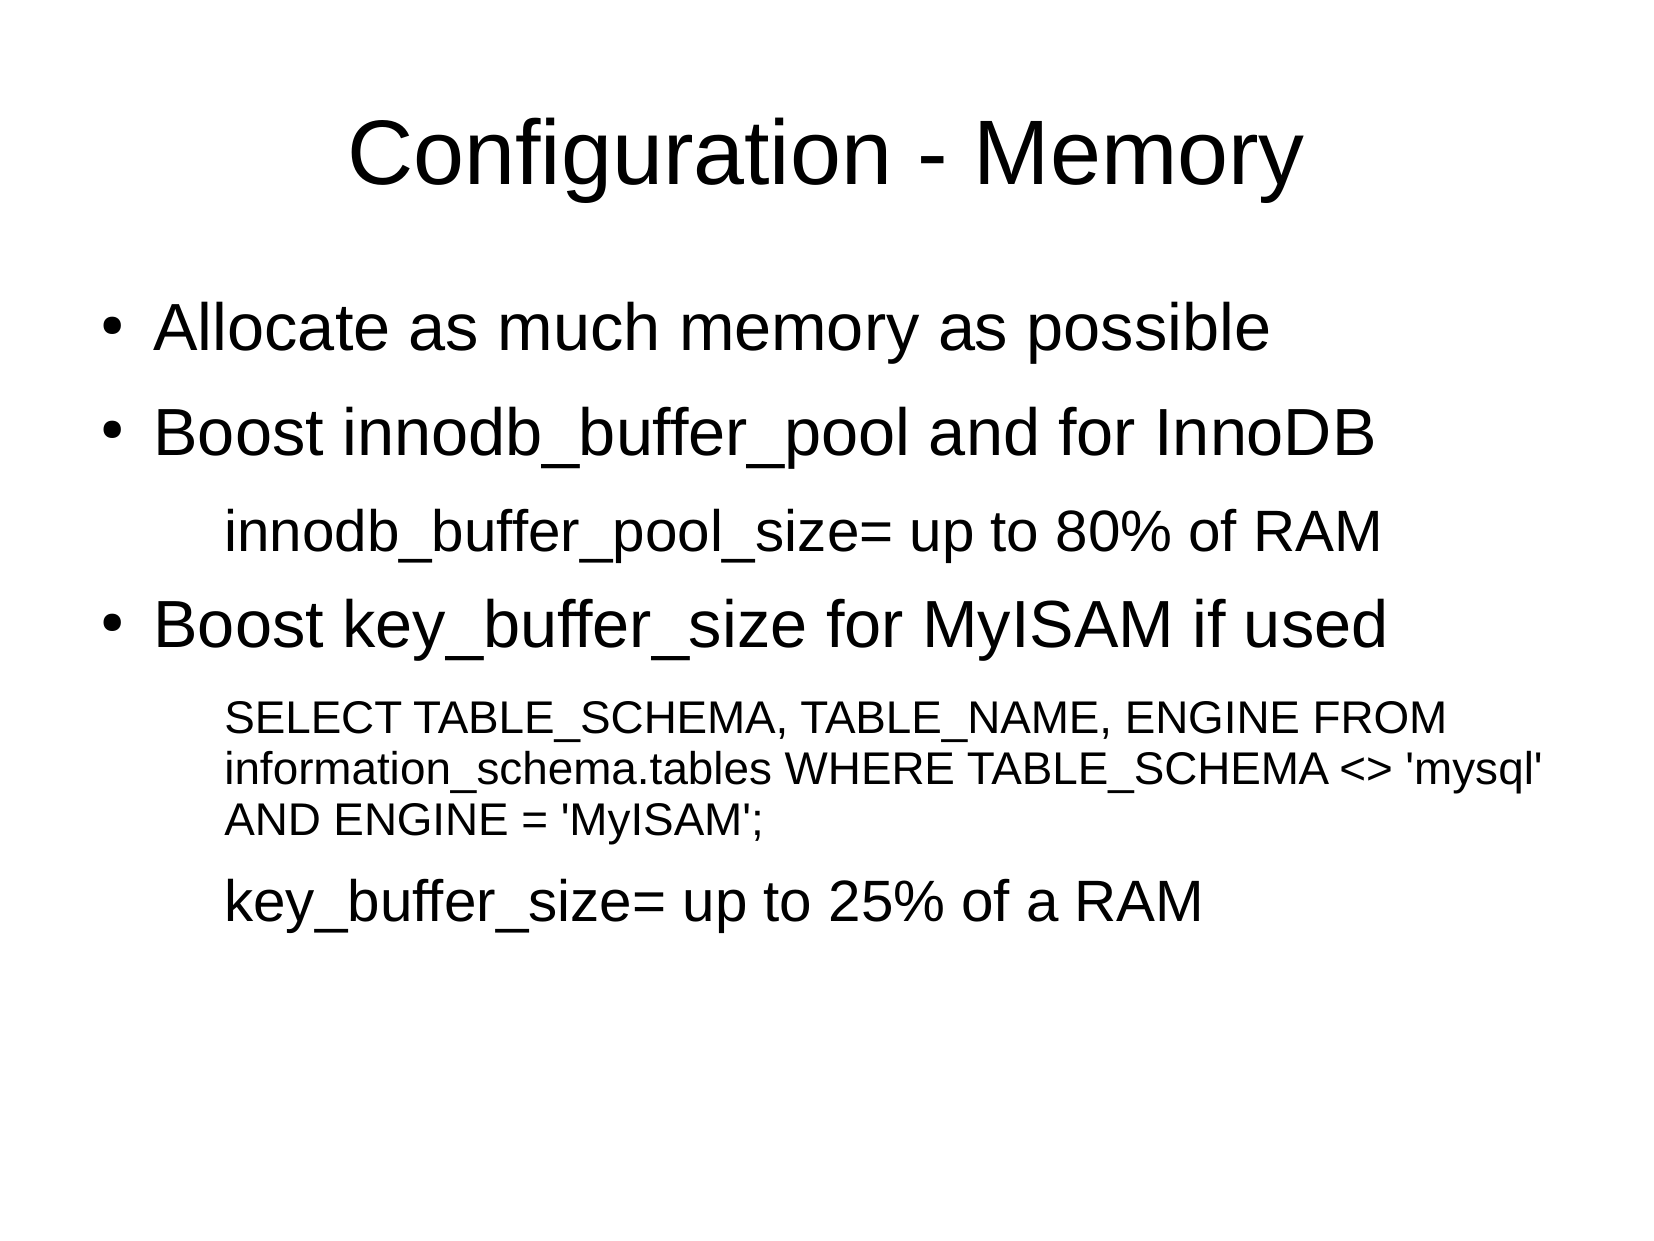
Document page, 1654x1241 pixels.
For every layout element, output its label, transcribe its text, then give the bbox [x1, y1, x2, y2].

title Configuration - Memory [82, 49, 1571, 257]
list Allocate as much memory as possible Boost innodb_buffer_pool and for InnoDB innodb_buffer_pool_size= up to 80% of RAM Boost key_buffer_size for MyISAM if used SELECT TABLE_SCHEMA, TABLE_NAME, ENGINE FROM information_schema.tables WHERE TABLE_SCHEMA <> 'mysql' AND ENGINE = 'MyISAM'; key_buffer_size= up to 25% of a RAM [82, 290, 1571, 1010]
